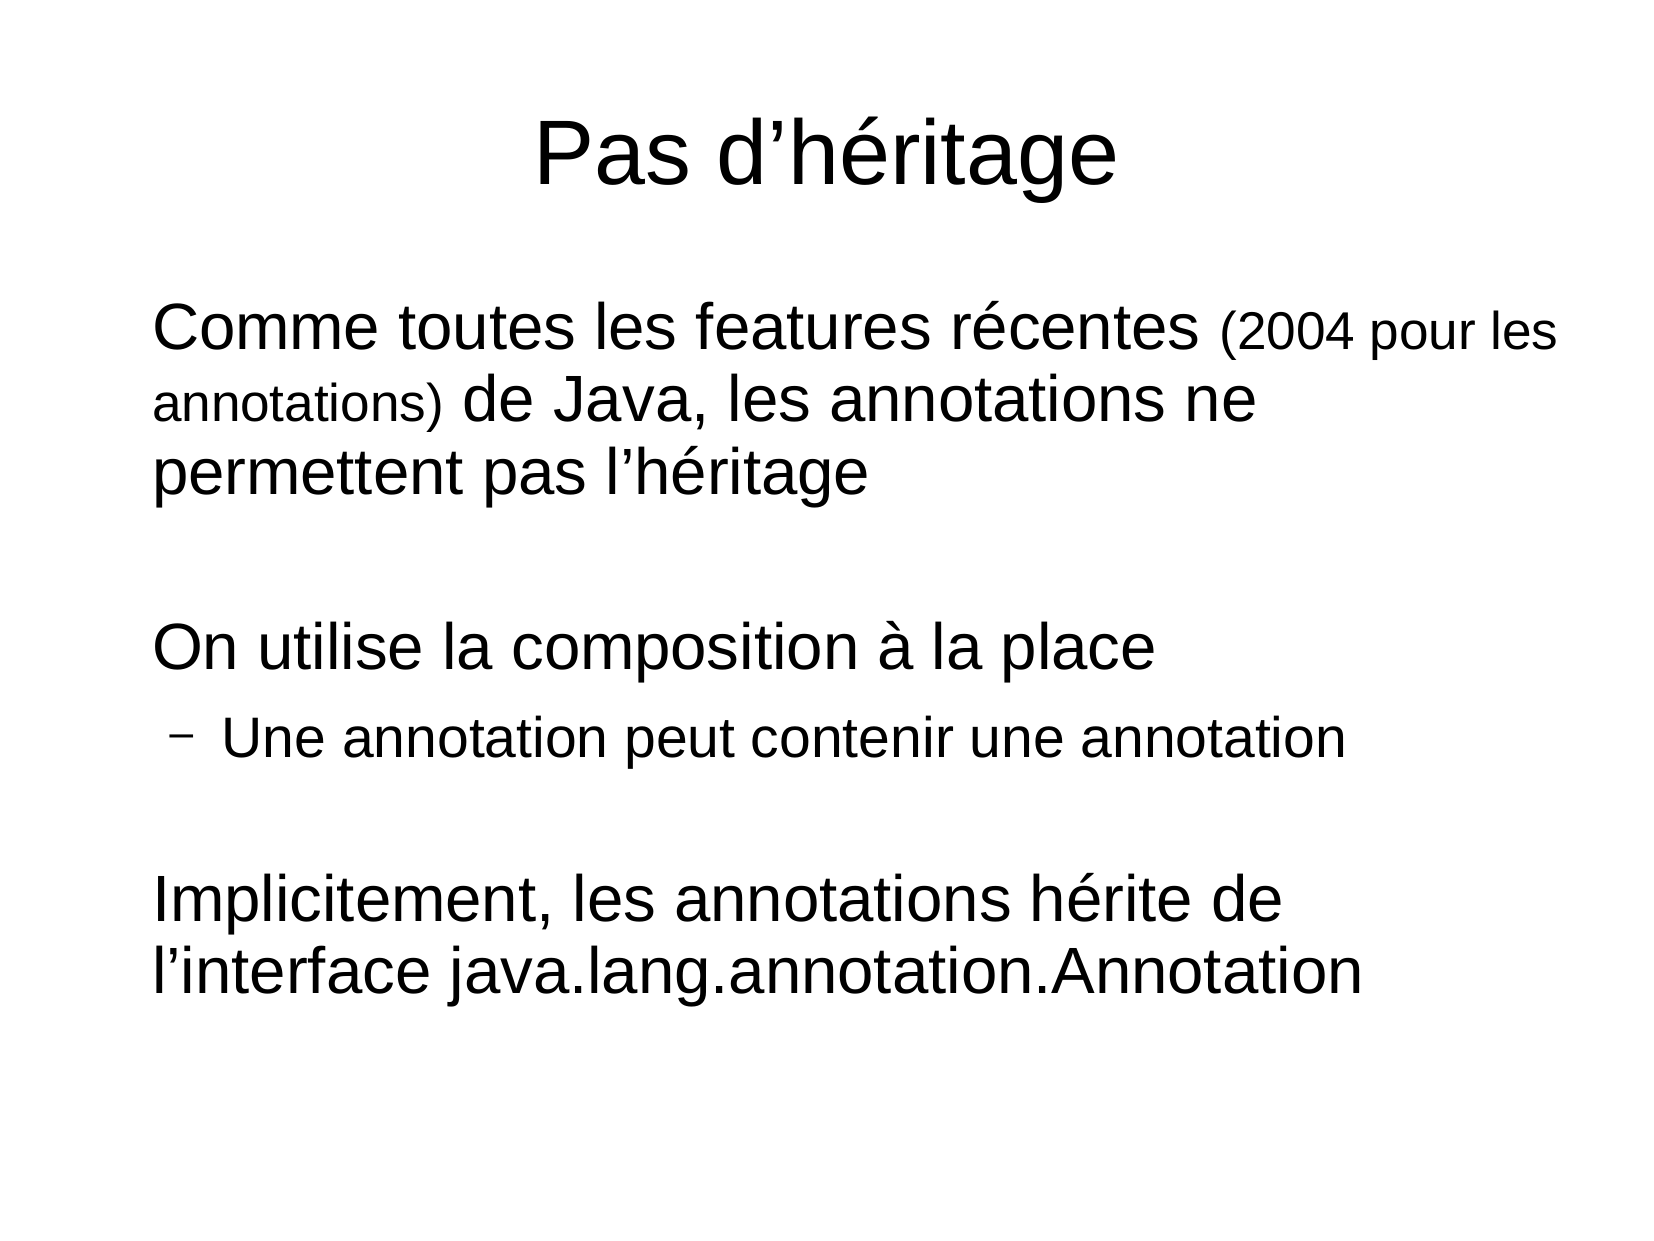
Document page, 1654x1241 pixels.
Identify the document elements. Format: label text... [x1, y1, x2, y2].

list Comme toutes les features récentes (2004 pour les annotations) de Java, les annotations ne permettent pas l’héritage On utilise la composition à la place Une annotation peut contenir une annotation Implicitement, les annotations hérite de l’interface java.lang.annotation.Annotation [82, 290, 1571, 1010]
title Pas d’héritage [82, 49, 1571, 257]
